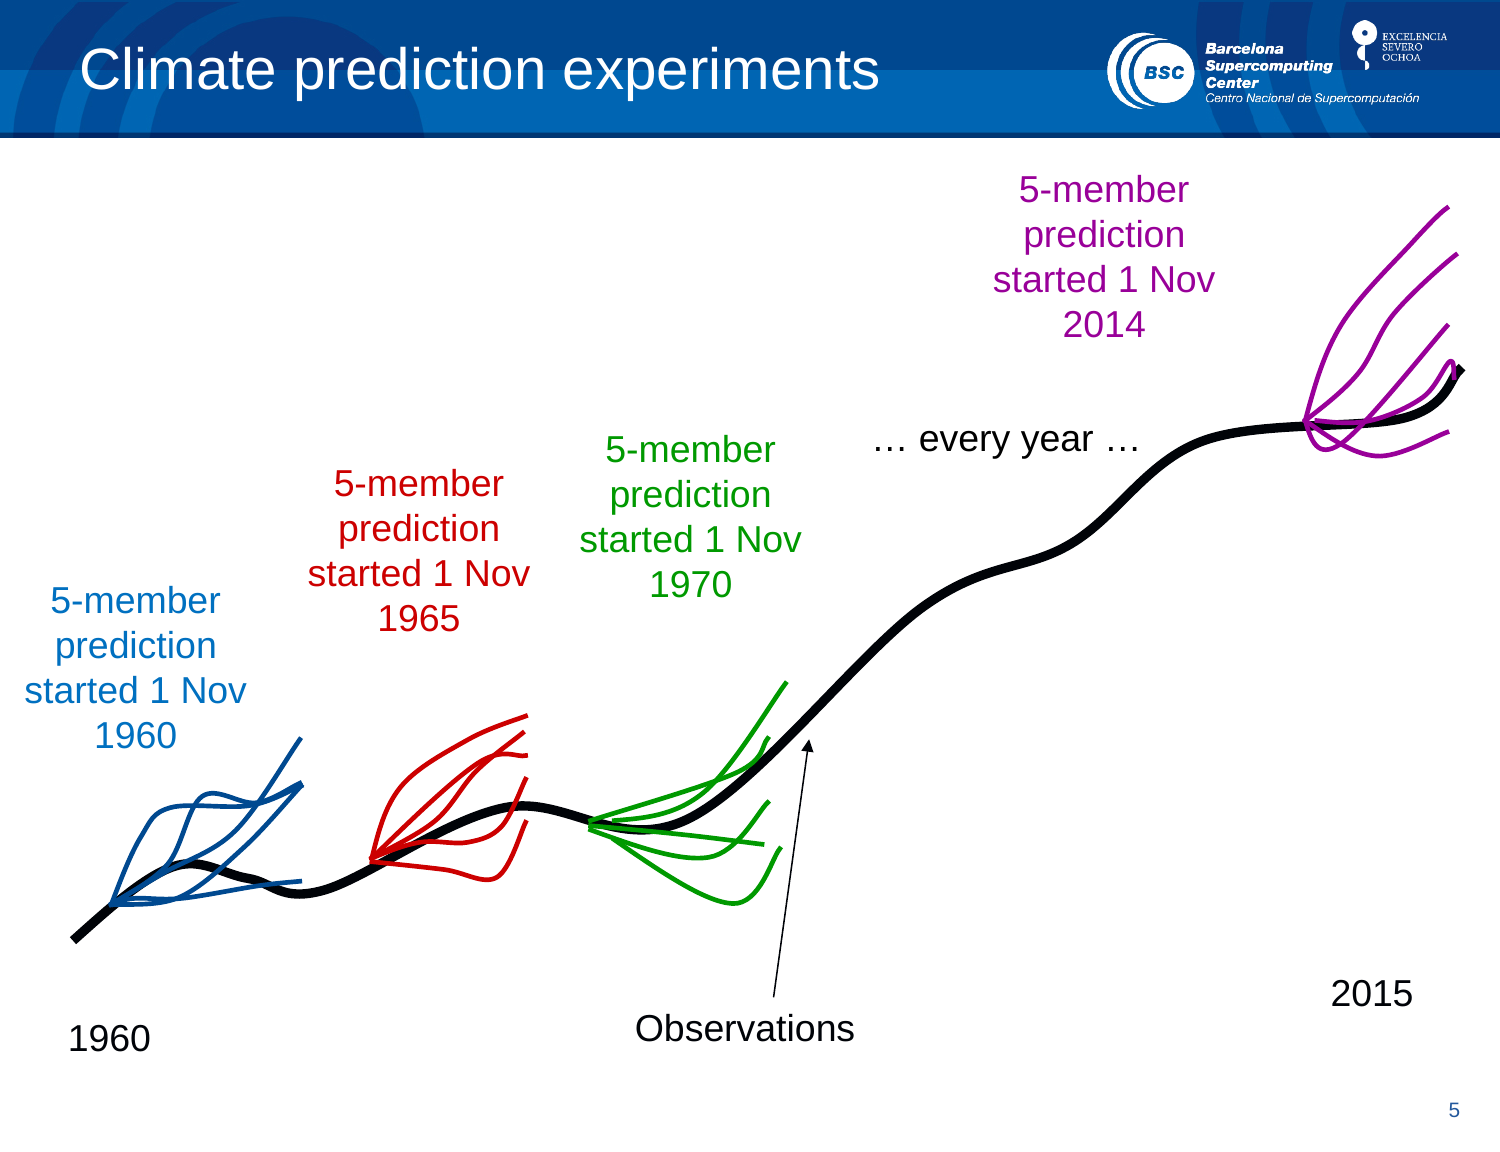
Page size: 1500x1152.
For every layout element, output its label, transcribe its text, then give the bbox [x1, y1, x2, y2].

text_box 2015 [1305, 961, 1459, 1022]
text_box Observations [620, 996, 940, 1058]
text_box 5-member prediction started 1 Nov 2014 [950, 157, 1258, 353]
text_box 5-member prediction started 1 Nov 1960 [0, 568, 290, 765]
text_box 5-member prediction started 1 Nov 1970 [537, 417, 845, 614]
picture [0, 0, 1500, 138]
text_box … every year … [820, 405, 1247, 467]
text_box 5-member prediction started 1 Nov 1965 [265, 451, 573, 647]
text_box 1960 [17, 961, 172, 1067]
title Climate prediction experiments [65, 23, 1081, 139]
